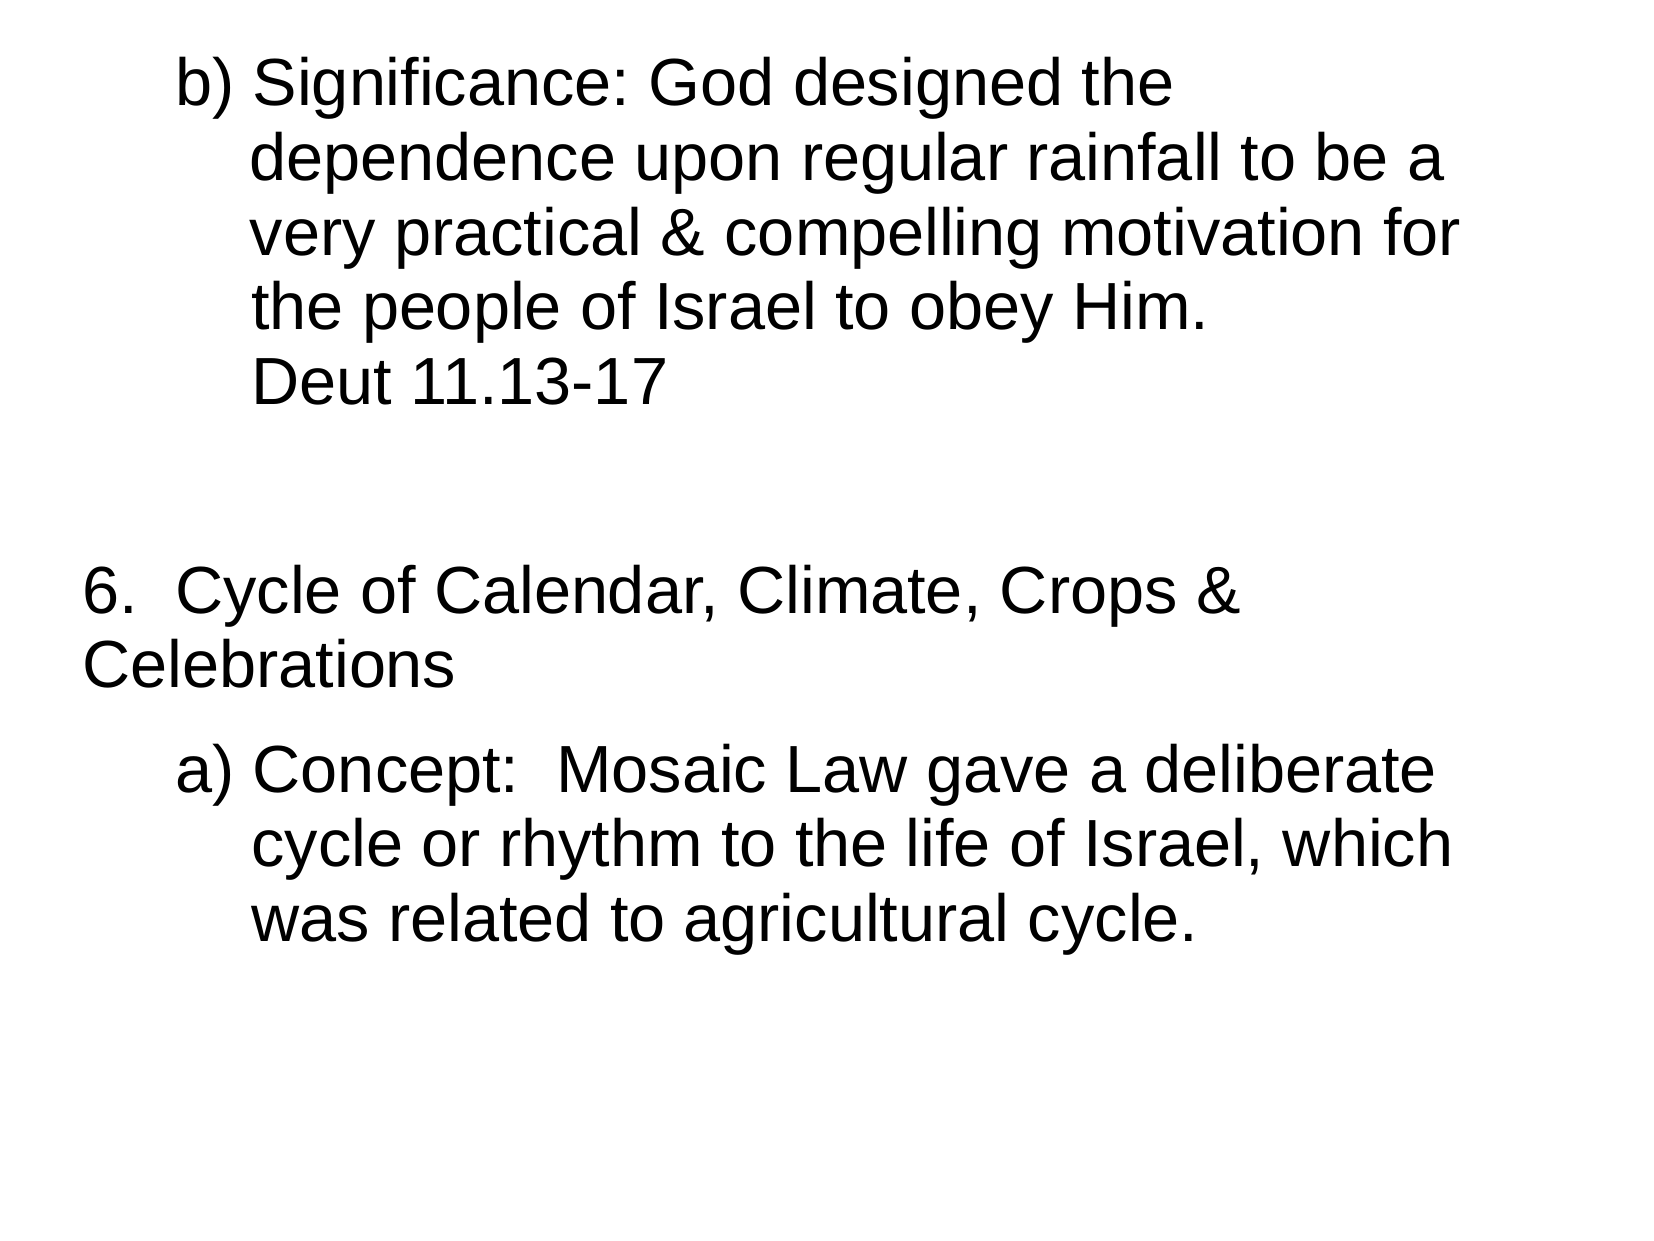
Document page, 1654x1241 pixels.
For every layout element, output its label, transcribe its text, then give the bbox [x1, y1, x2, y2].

list b) Significance: God designed the dependence upon regular rainfall to be a very practical & compelling motivation for the people of Israel to obey Him. Deut 11.13-17 6. Cycle of Calendar, Climate, Crops & Celebrations a) Concept: Mosaic Law gave a deliberate cycle or rhythm to the life of Israel, which was related to agricultural cycle. [82, 45, 1538, 1171]
